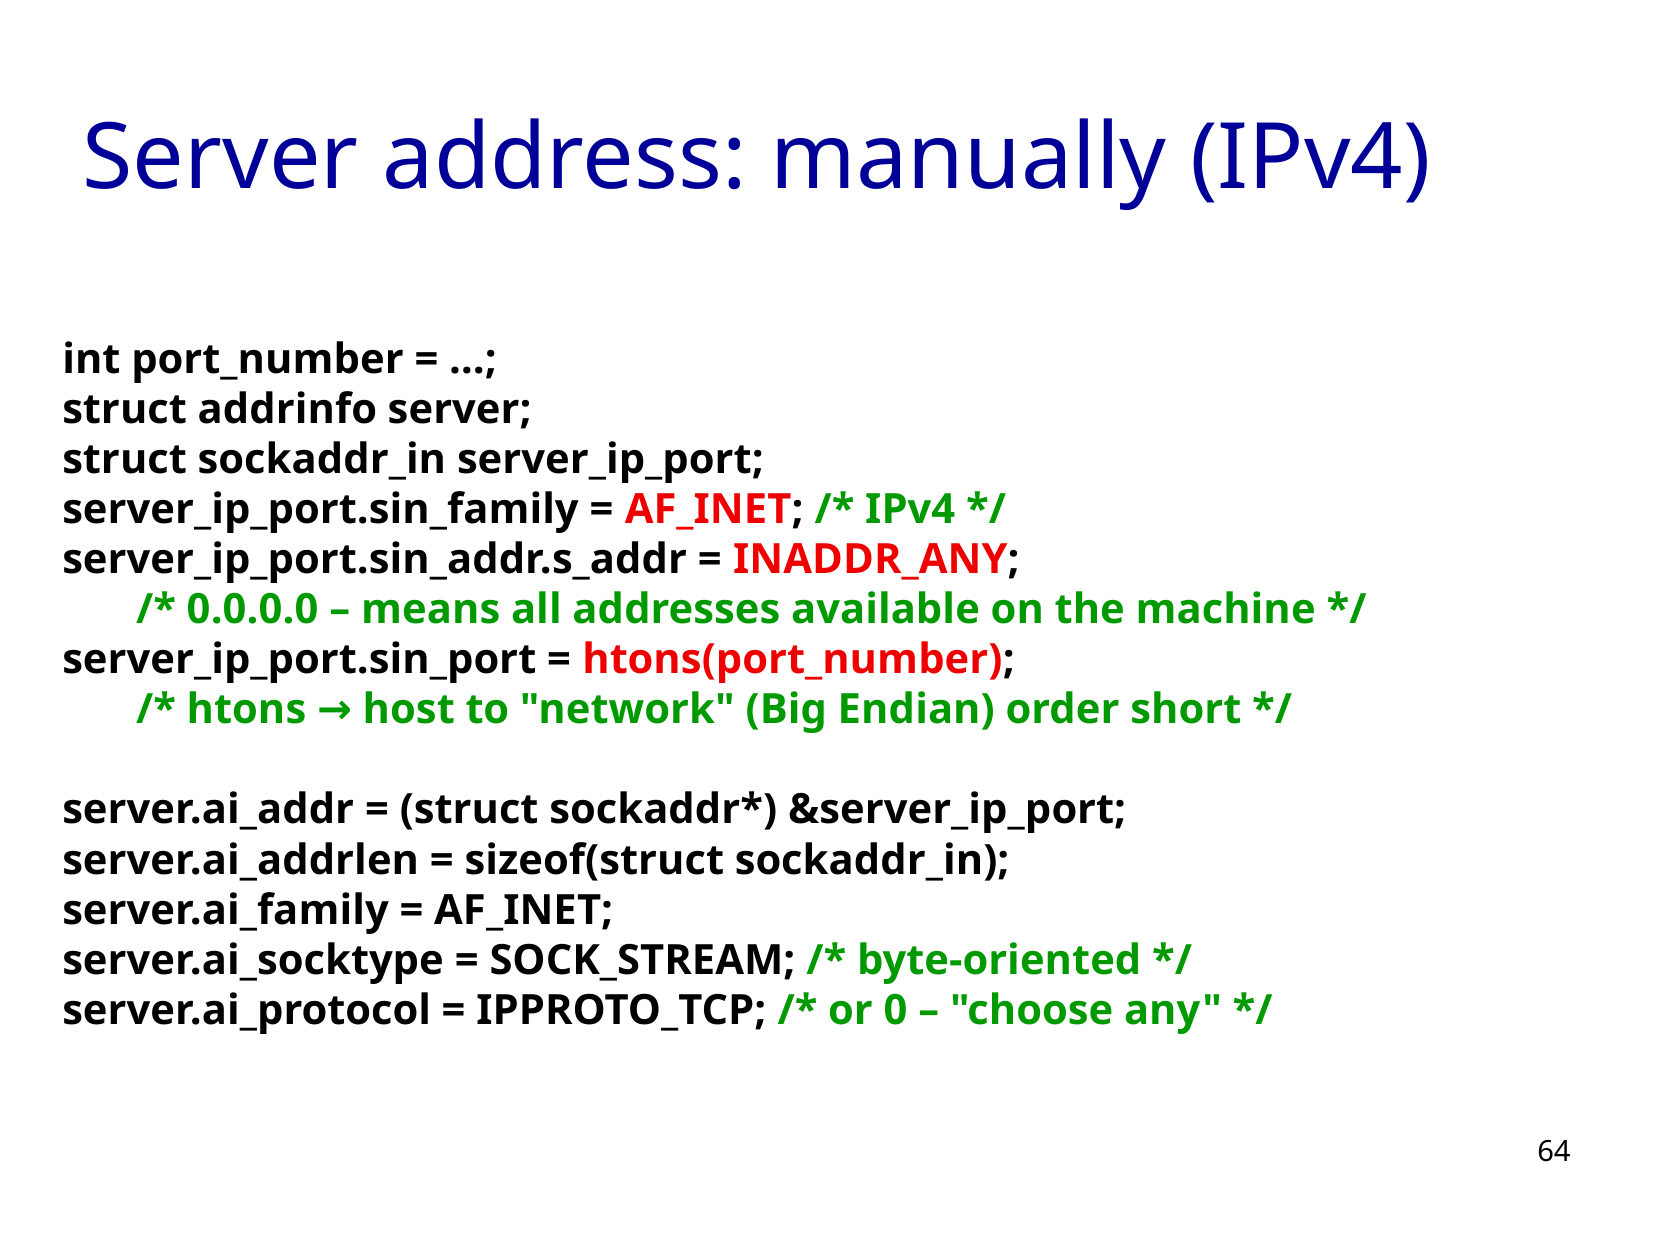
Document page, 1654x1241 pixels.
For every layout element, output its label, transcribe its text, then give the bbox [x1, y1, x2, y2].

text_box int port_number = …; struct addrinfo server; struct sockaddr_in server_ip_port; server_ip_port.sin_family = AF_INET; /* IPv4 */ server_ip_port.sin_addr.s_addr = INADDR_ANY; /* 0.0.0.0 – means all addresses available on the machine */ server_ip_port.sin_port = htons(port_number); /* htons → host to "network" (Big Endian) order short */ server.ai_addr = (struct sockaddr*) &server_ip_port; server.ai_addrlen = sizeof(struct sockaddr_in); server.ai_family = AF_INET; server.ai_socktype = SOCK_STREAM; /* byte-oriented */ server.ai_protocol = IPPROTO_TCP; /* or 0 – "choose any" */ [47, 324, 1560, 1040]
title Server address: manually (IPv4) [82, 49, 1571, 257]
